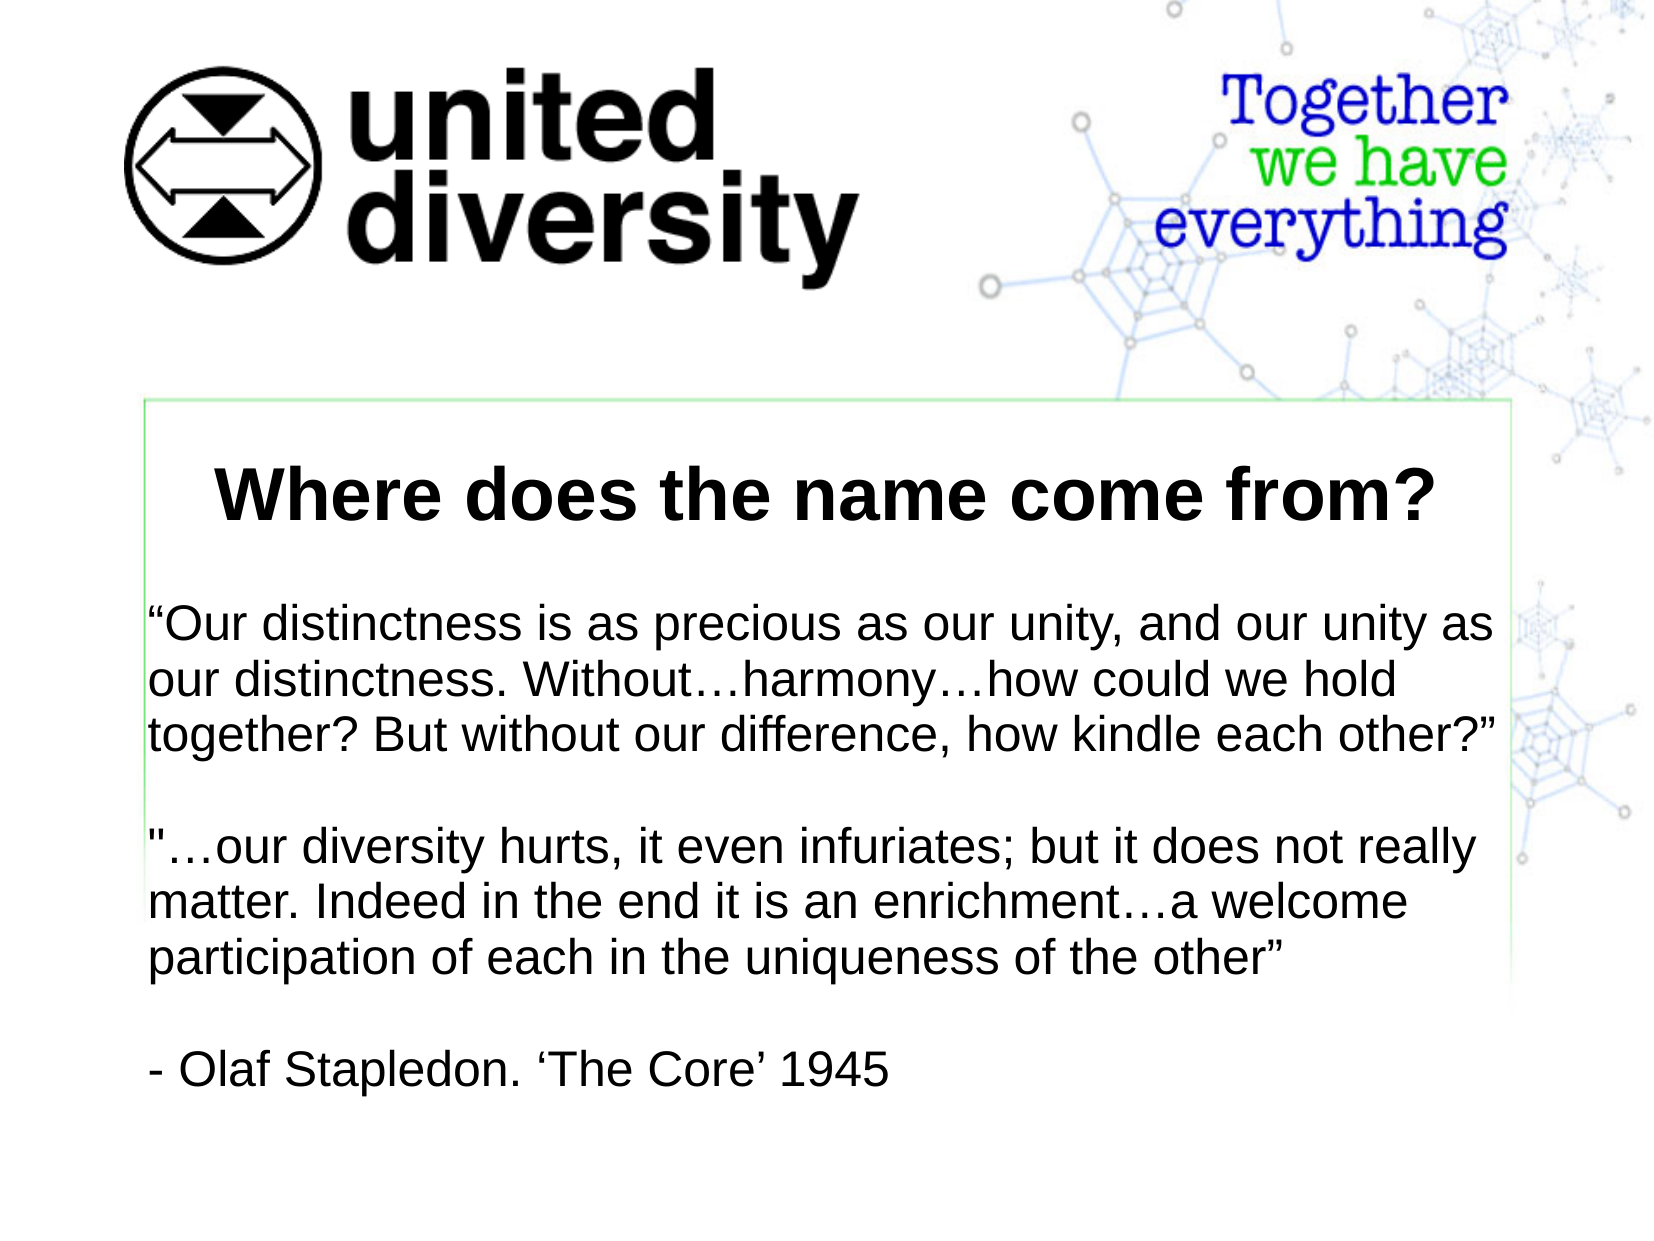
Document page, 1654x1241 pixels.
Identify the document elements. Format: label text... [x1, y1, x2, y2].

subtitle “Our distinctness is as precious as our unity, and our unity as our distinctness. Without…harmony…how could we hold together? But without our difference, how kindle each other?” "…our diversity hurts, it even infuriates; but it does not really matter. Indeed in the end it is an enrichment…a welcome participation of each in the uniqueness of the other” - Olaf Stapledon. ‘The Core’ 1945 [147, 590, 1506, 1102]
picture [0, 0, 1654, 1241]
title Where does the name come from? [147, 398, 1506, 590]
